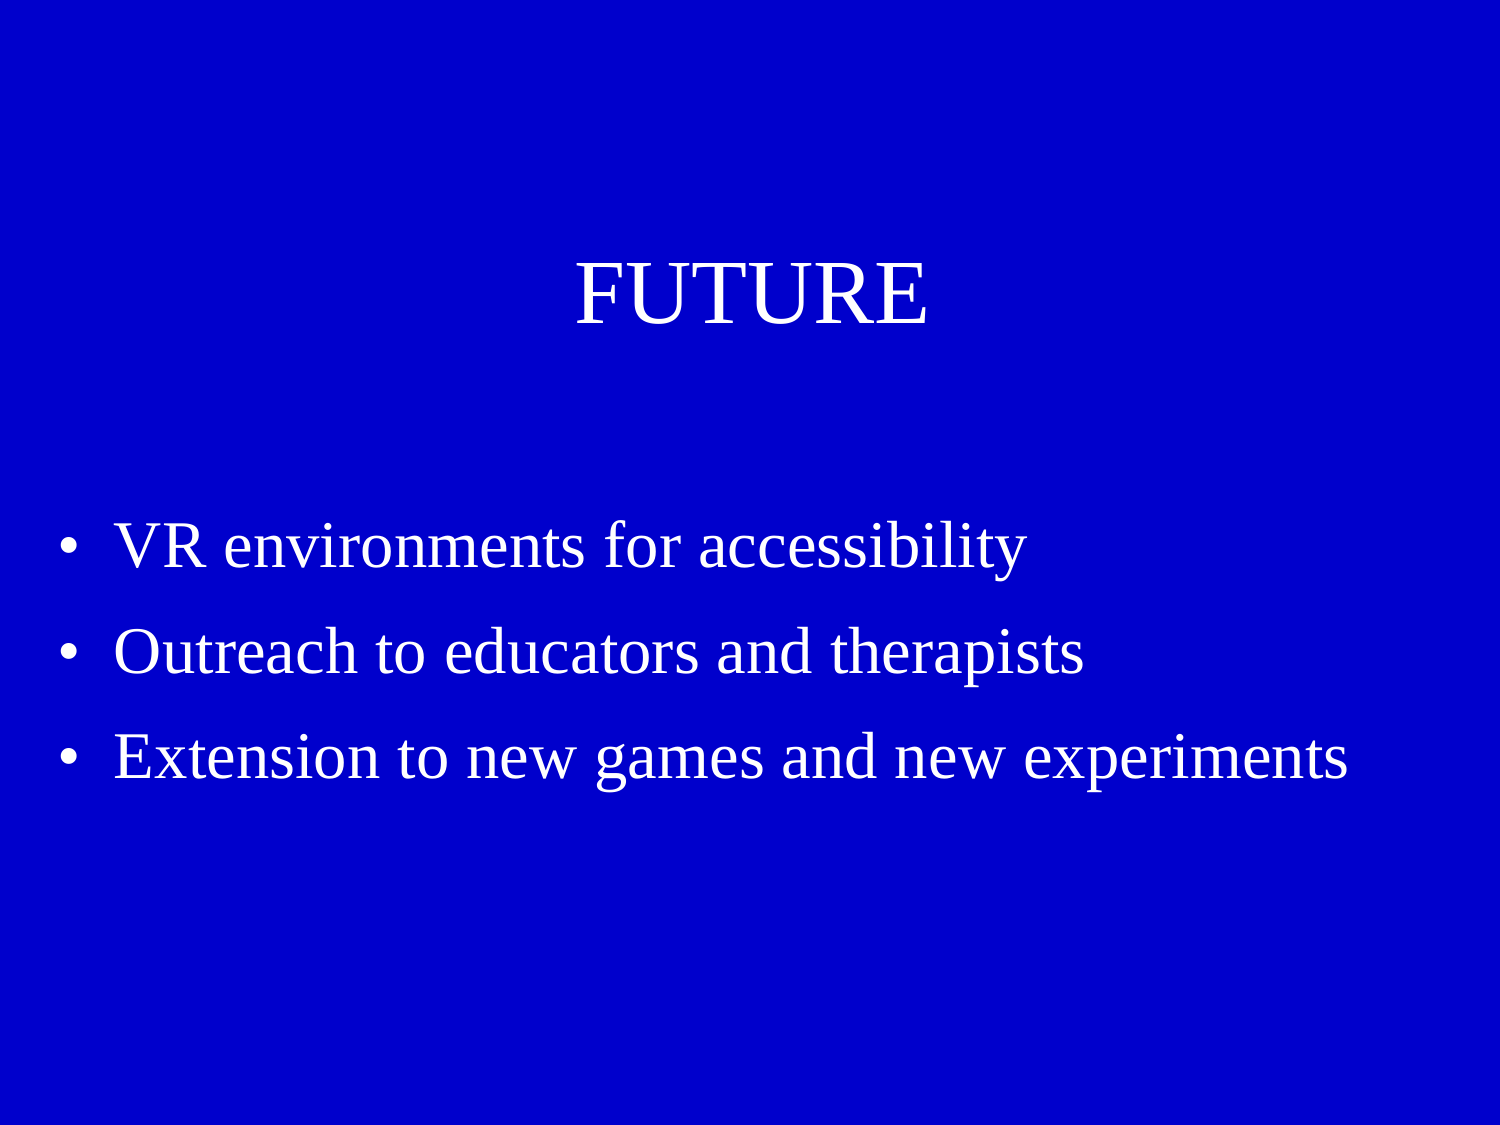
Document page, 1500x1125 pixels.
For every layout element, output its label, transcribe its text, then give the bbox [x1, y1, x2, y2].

list VR environments for accessibility Outreach to educators and therapists Extension to new games and new experiments [57, 493, 1445, 788]
title FUTURE [115, 188, 1391, 377]
